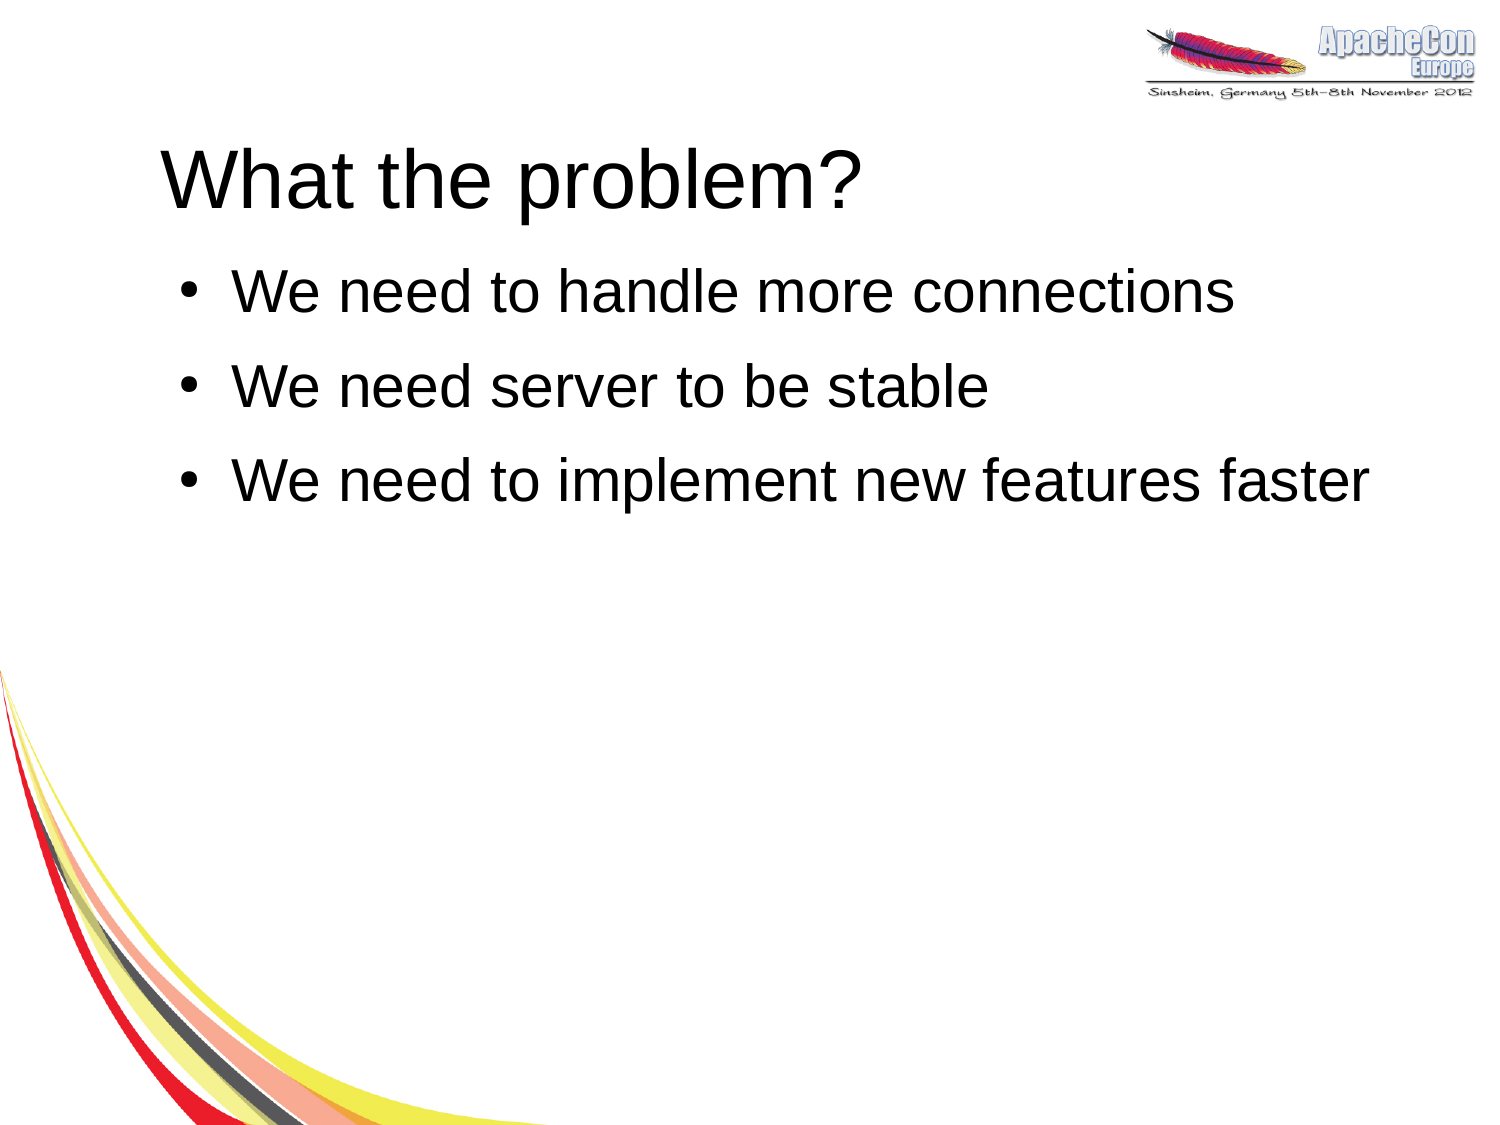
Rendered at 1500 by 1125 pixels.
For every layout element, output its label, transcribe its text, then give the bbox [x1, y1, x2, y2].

list We need to handle more connections We need server to be stable We need to implement new features faster [160, 257, 1393, 911]
picture [0, 0, 1500, 1125]
title What the problem? [160, 128, 1393, 231]
